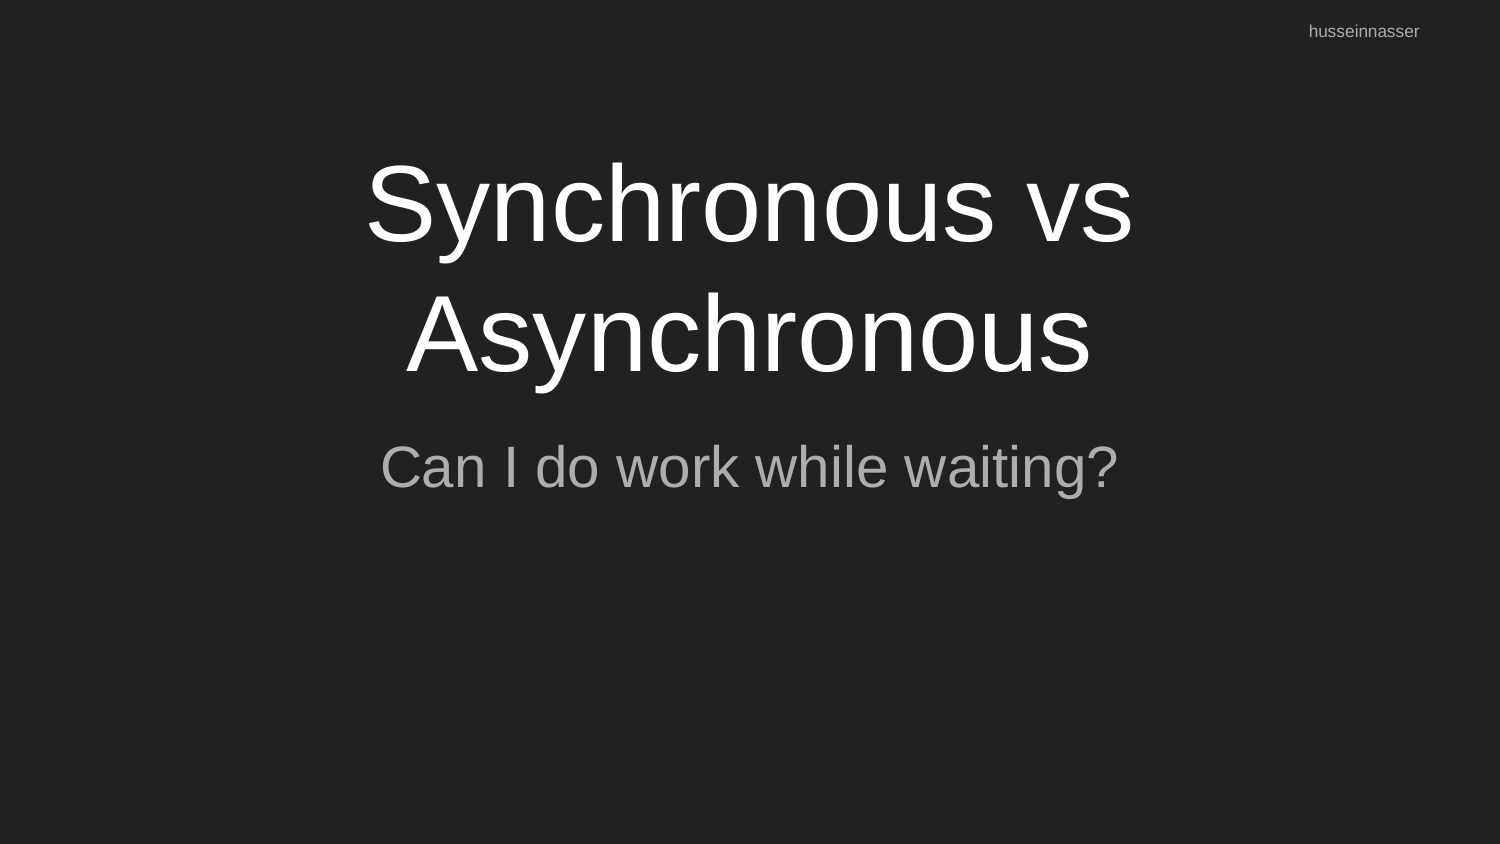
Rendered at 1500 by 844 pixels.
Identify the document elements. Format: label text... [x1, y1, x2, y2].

subtitle husseinnasser [1236, 11, 1492, 53]
title Synchronous vs Asynchronous [51, 71, 1449, 408]
subtitle Can I do work while waiting? [51, 413, 1449, 544]
